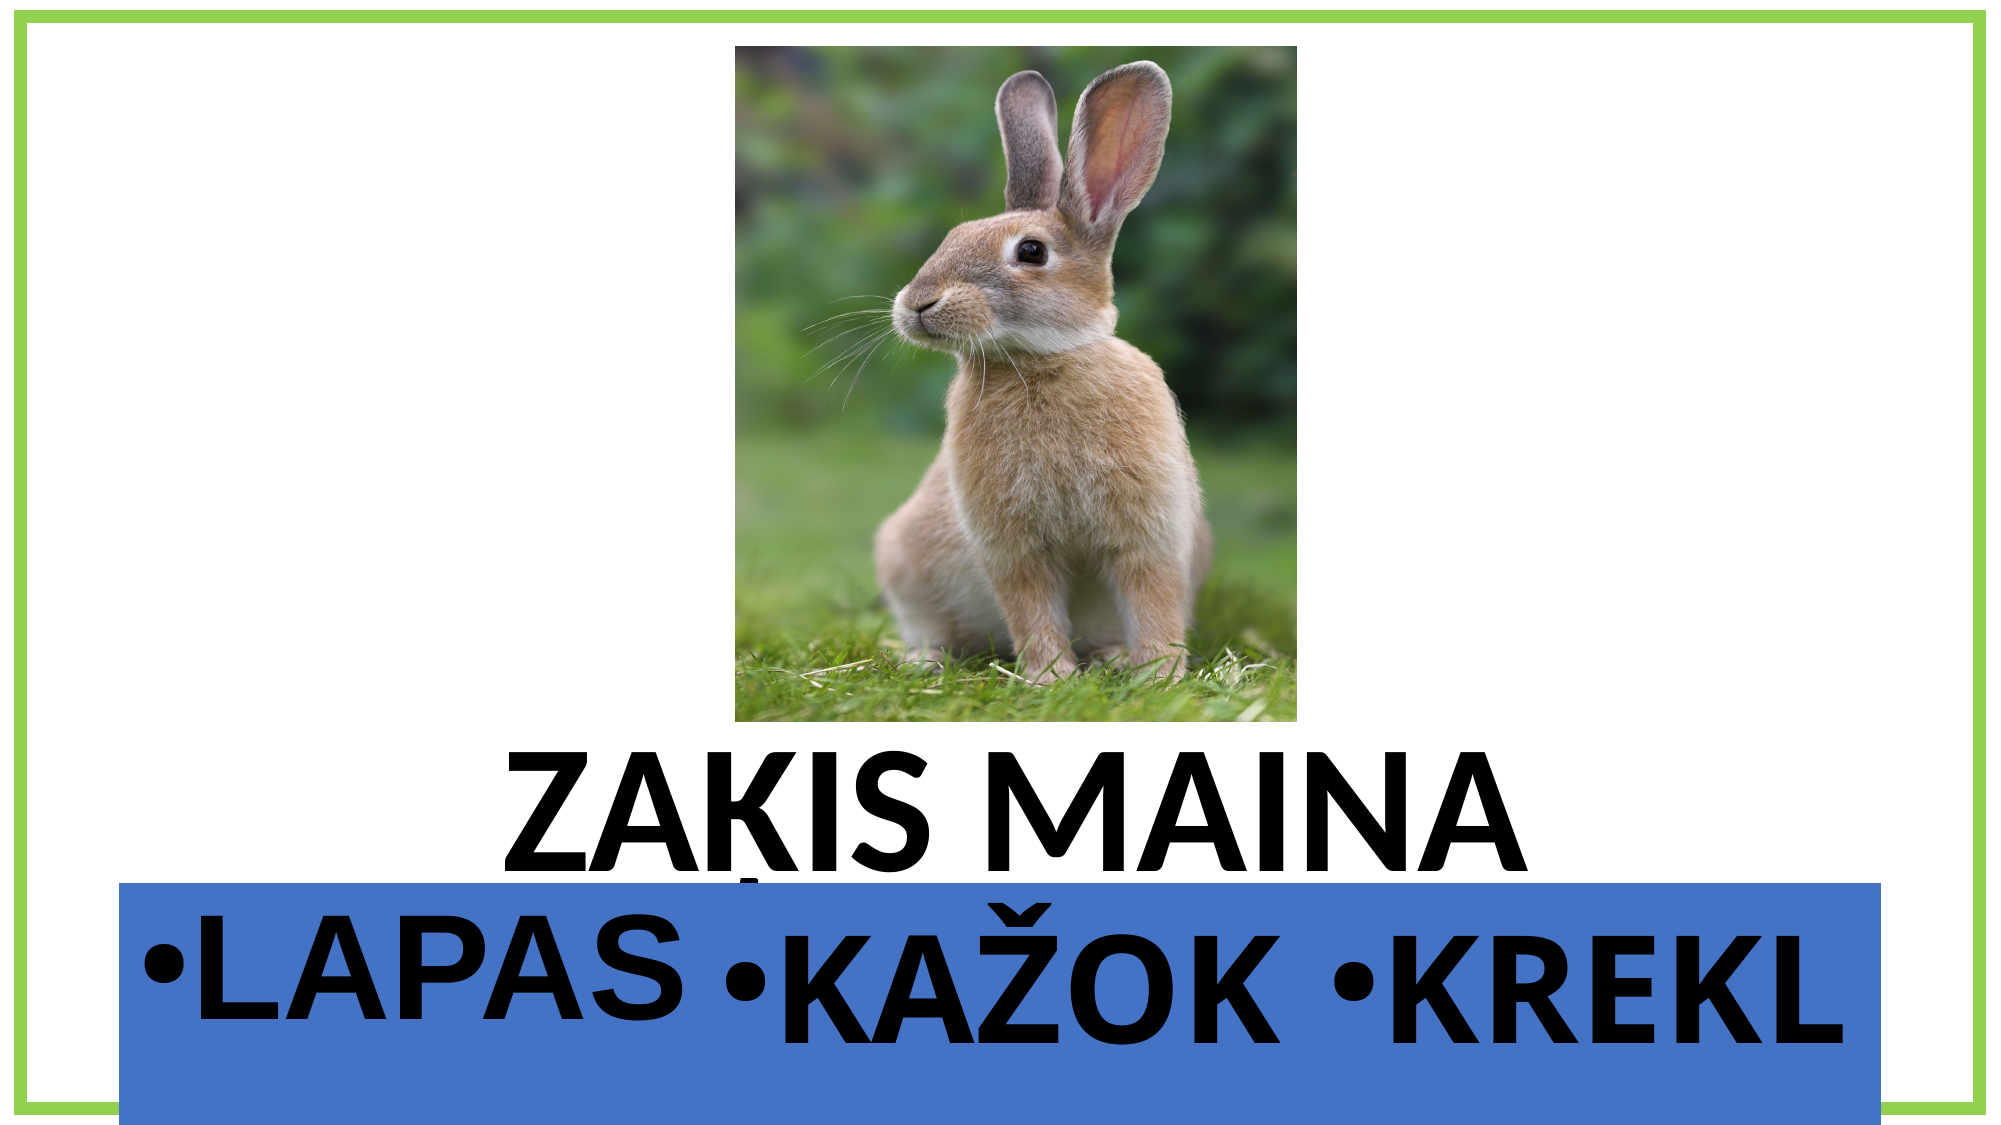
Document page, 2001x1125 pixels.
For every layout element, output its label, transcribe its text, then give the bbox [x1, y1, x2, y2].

table_header KREKLU [1294, 883, 1881, 1125]
table_header LAPAS [119, 883, 706, 1125]
text_box ZAĶIS MAINA [436, 680, 1595, 883]
picture [14, 10, 1986, 1115]
table_header KAŽOKU [706, 883, 1294, 1125]
